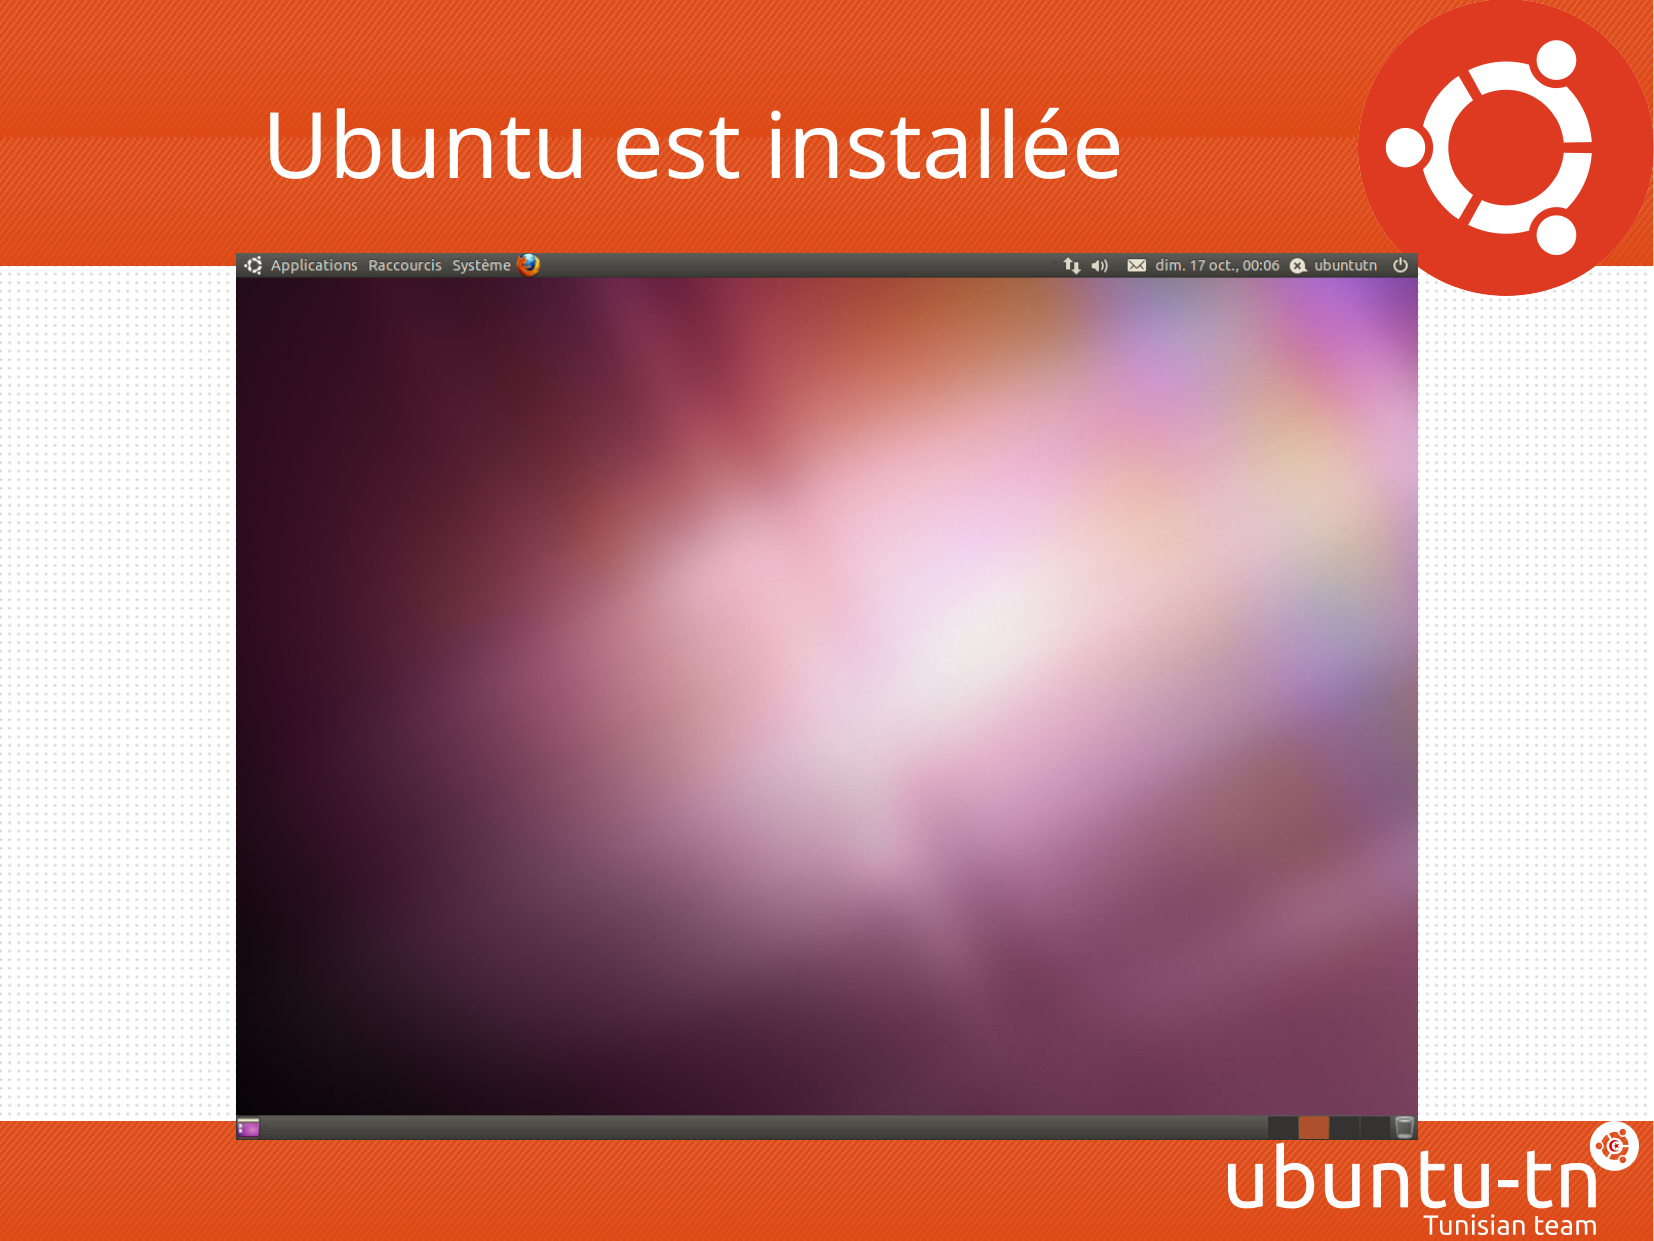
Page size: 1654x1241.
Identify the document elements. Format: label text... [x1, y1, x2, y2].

title Ubuntu est installée [29, 36, 1359, 250]
picture [0, 0, 1654, 1241]
